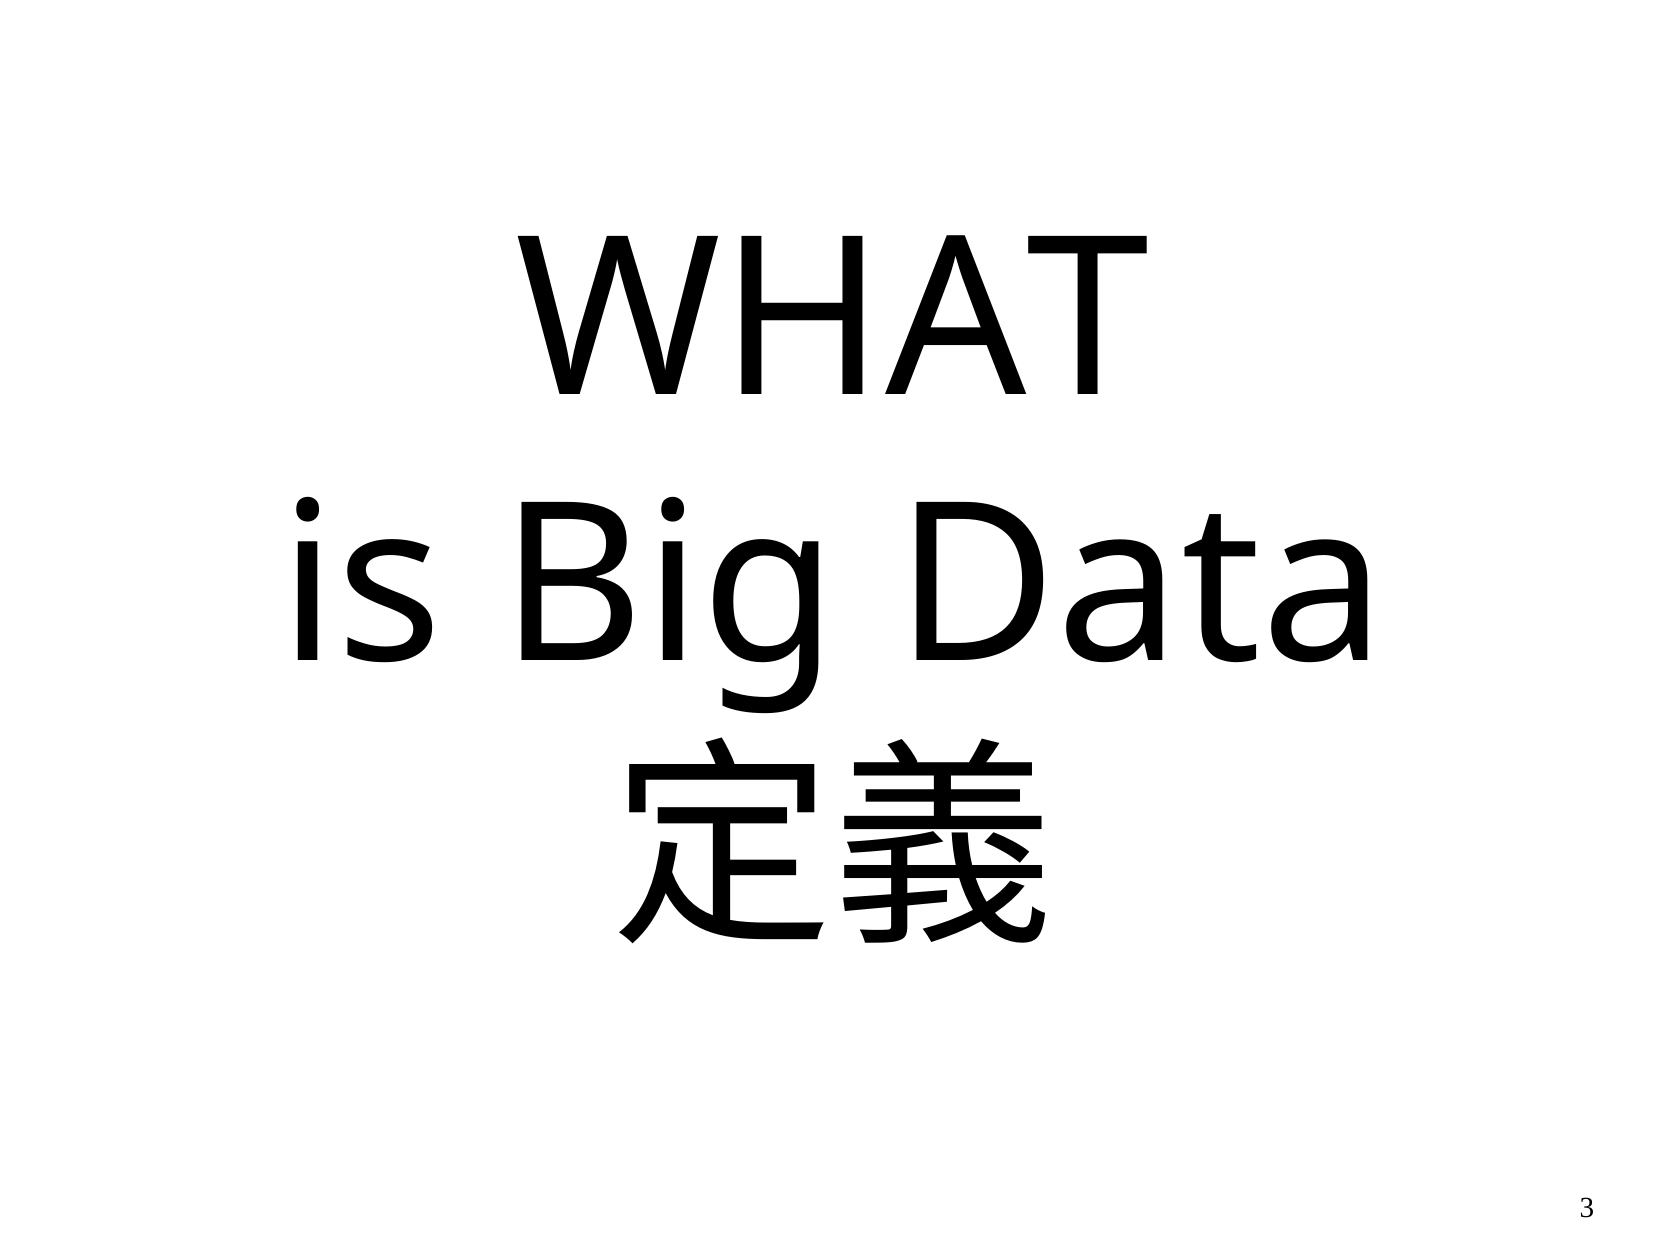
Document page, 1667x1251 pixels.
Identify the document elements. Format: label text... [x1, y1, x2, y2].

text_box WHAT is Big Data 定義 [124, 165, 1542, 978]
